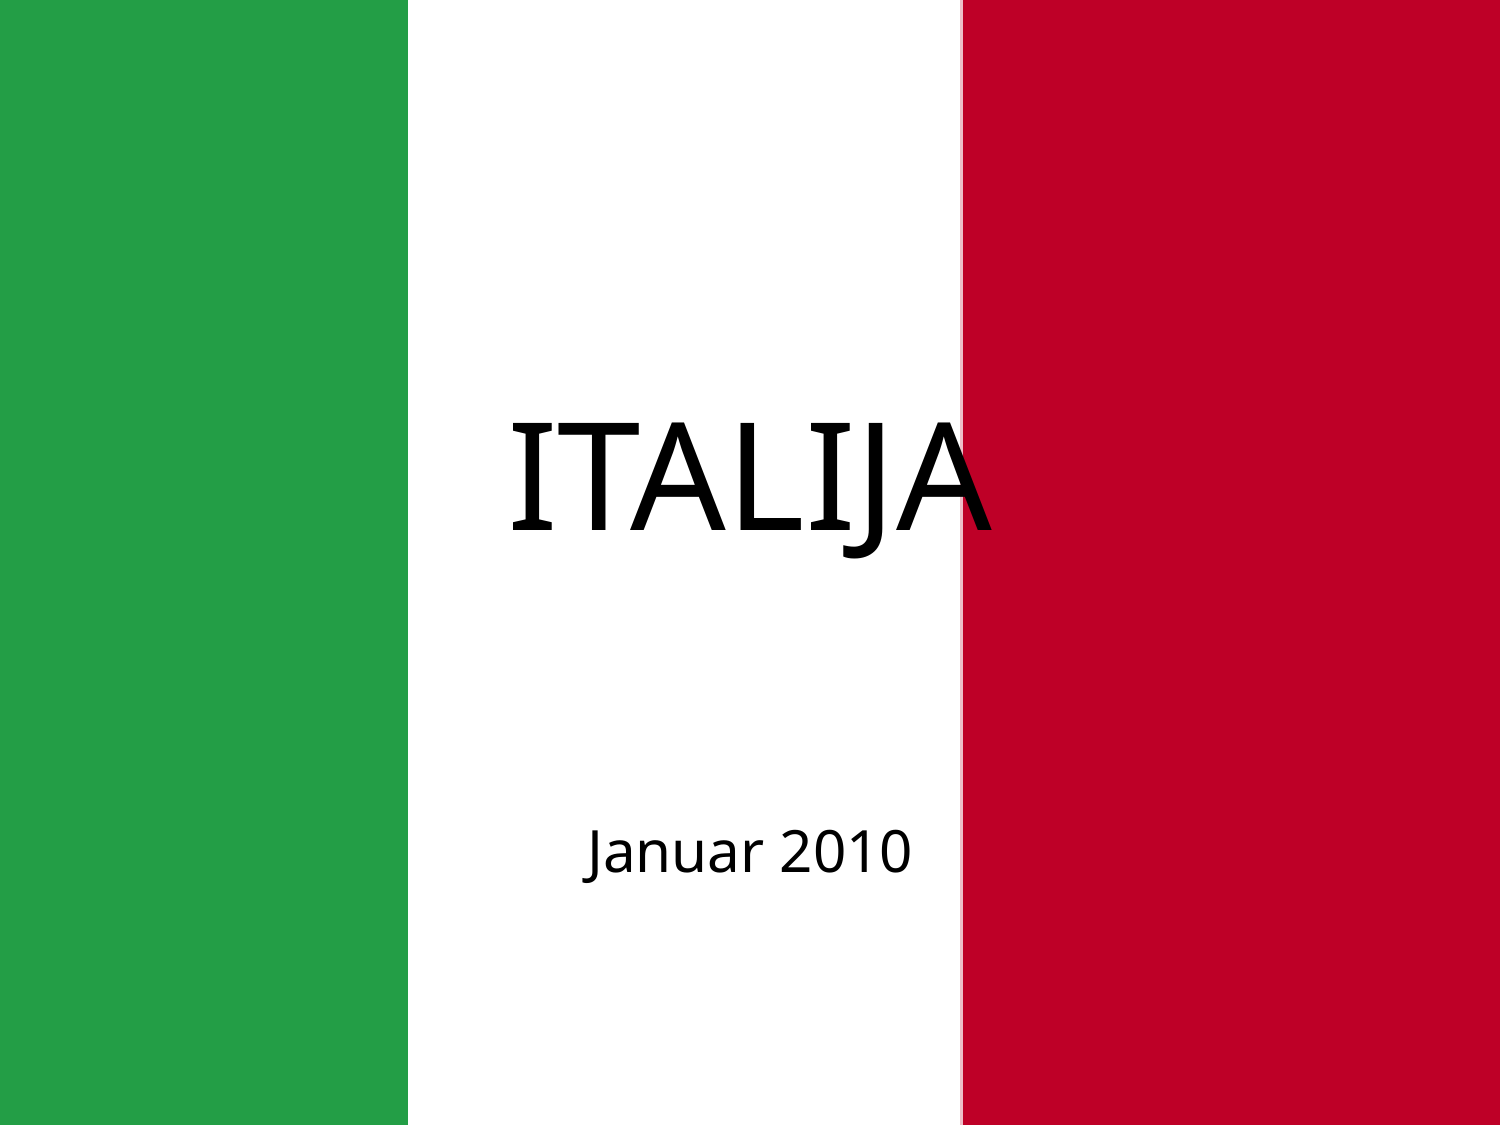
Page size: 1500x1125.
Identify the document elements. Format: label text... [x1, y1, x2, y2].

picture [0, 0, 1500, 1125]
title ITALIJA [112, 349, 1388, 591]
subtitle Januar 2010 [225, 725, 1275, 1013]
